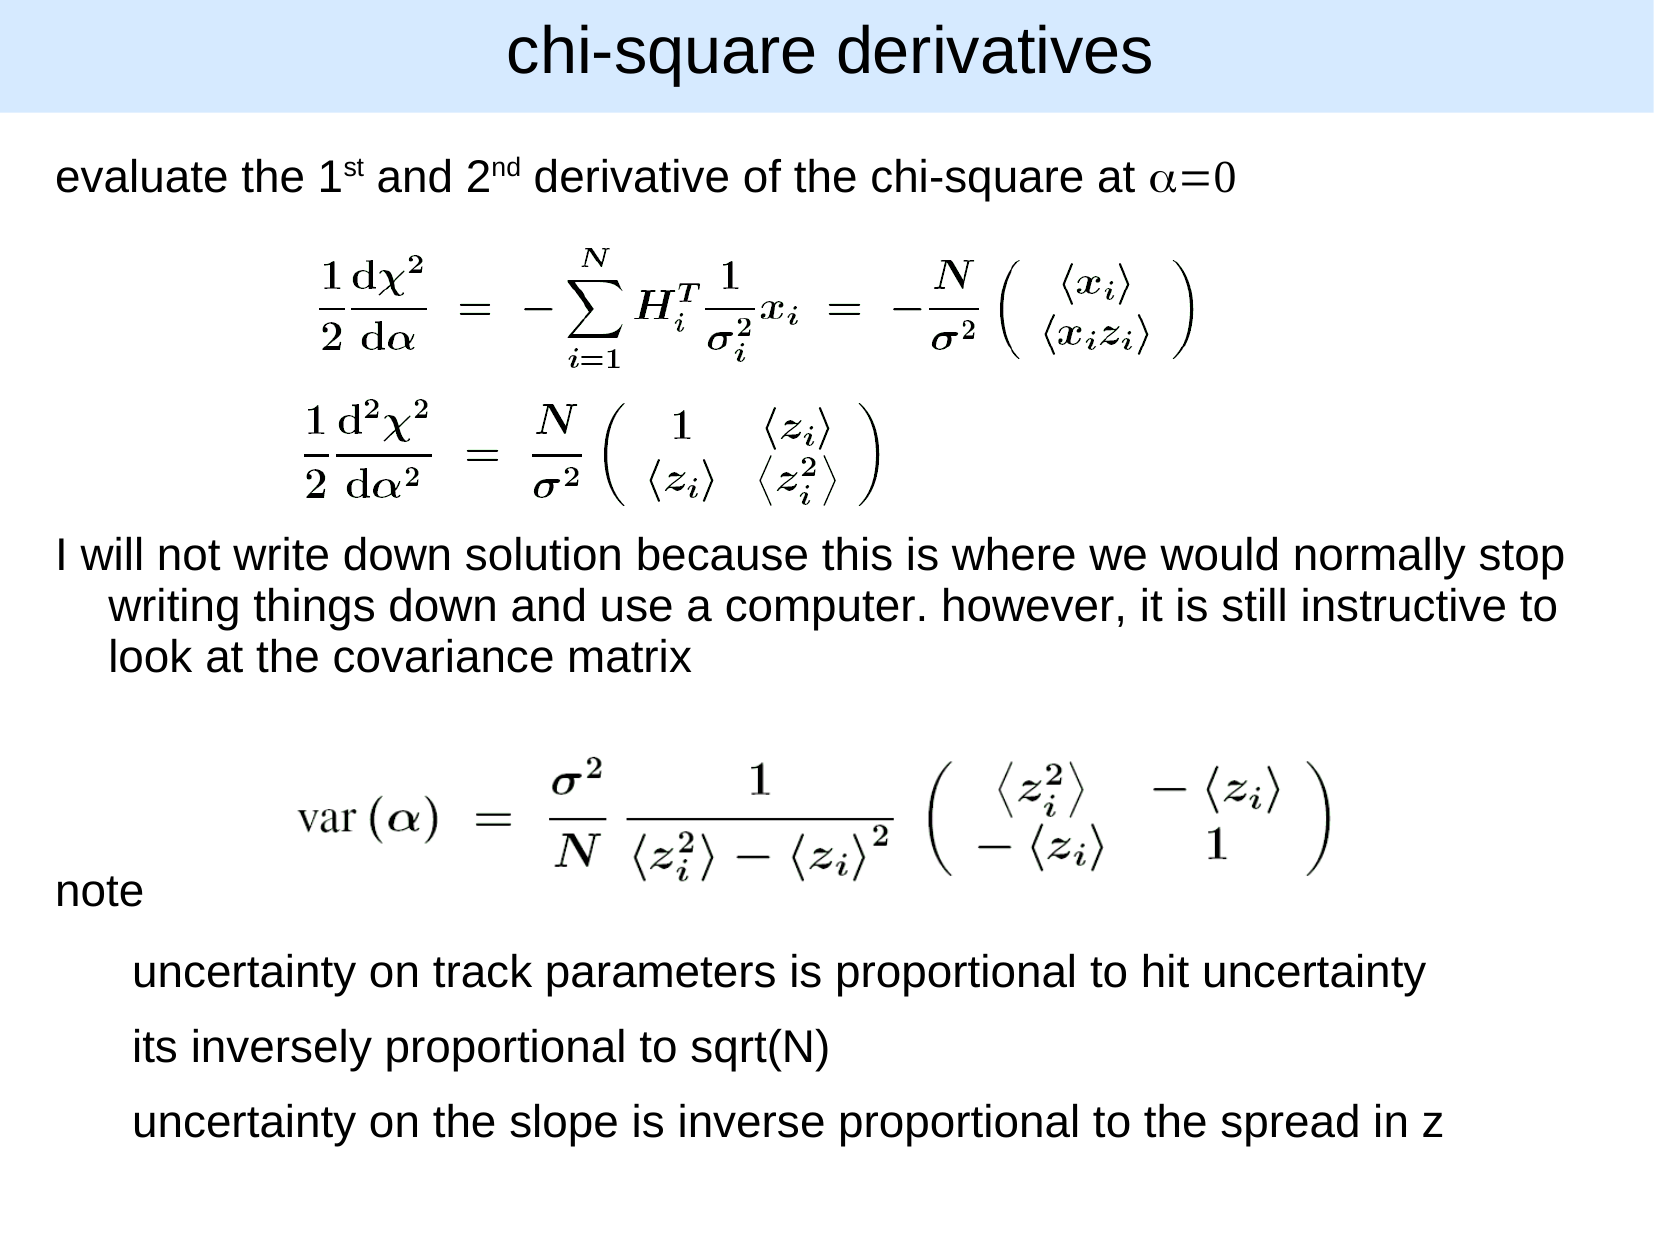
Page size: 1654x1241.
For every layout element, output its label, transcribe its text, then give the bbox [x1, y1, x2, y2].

title chi-square derivatives [86, 0, 1576, 100]
picture [300, 233, 1201, 376]
list note uncertainty on track parameters is proportional to hit uncertainty its inversely proportional to sqrt(N) uncertainty on the slope is inverse proportional to the spread in z [37, 865, 1613, 1214]
list evaluate the 1st and 2nd derivative of the chi-square at =0 [37, 150, 1613, 257]
picture [294, 391, 895, 528]
list I will not write down solution because this is where we would normally stop writing things down and use a computer. however, it is still instructive to look at the covariance matrix [37, 528, 1613, 733]
picture [292, 747, 1343, 865]
